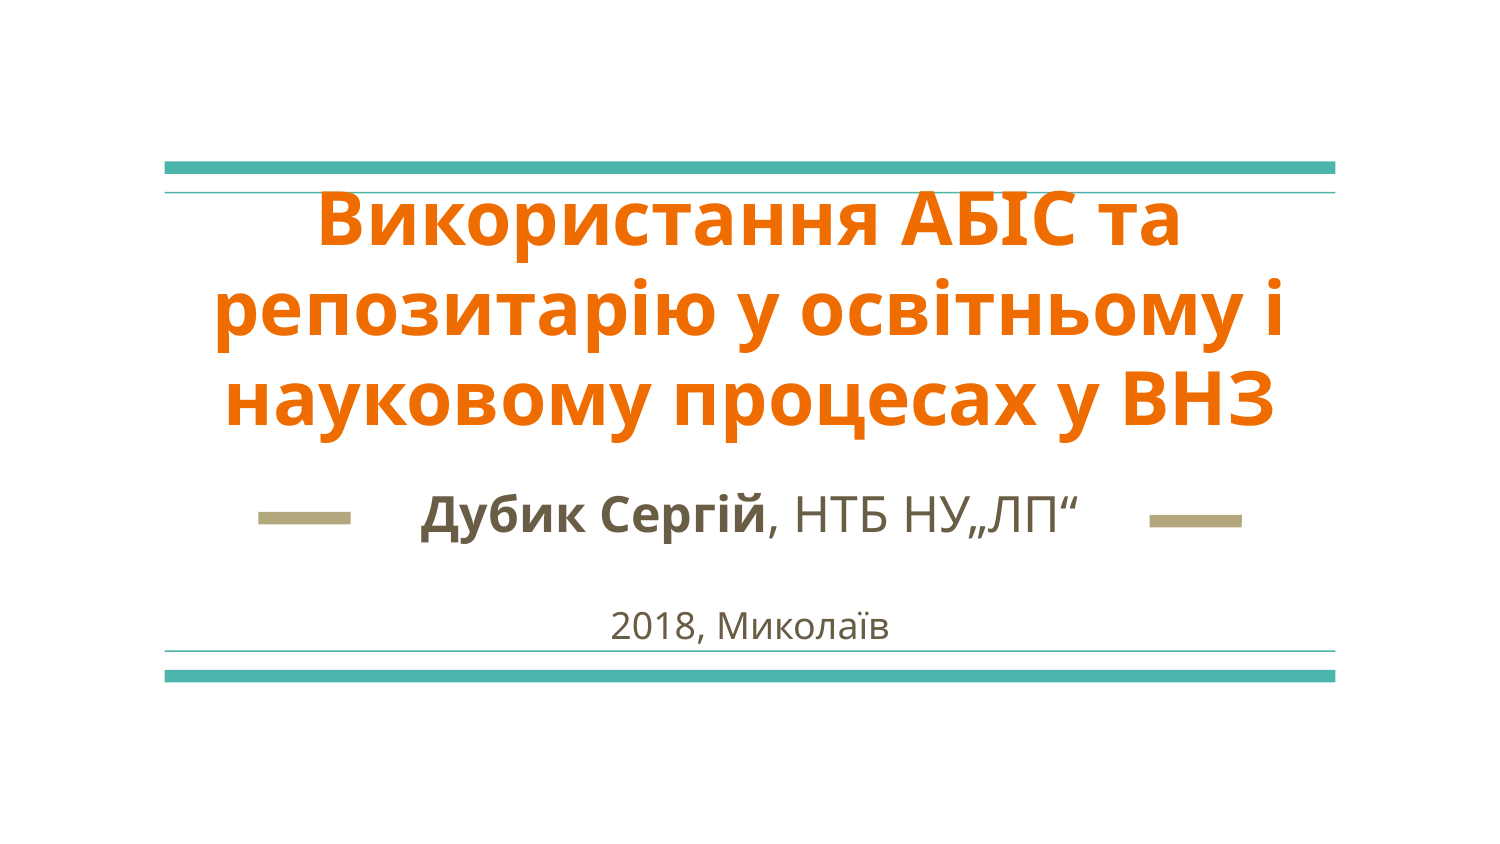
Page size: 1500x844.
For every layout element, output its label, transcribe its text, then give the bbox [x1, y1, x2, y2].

subtitle Дубик Сергій, НТБ НУ„ЛП“ 2018, Миколаїв [350, 467, 1150, 598]
title Використання АБІС та репозитарію у освітньому і науковому процесах у ВНЗ [164, 287, 1336, 456]
